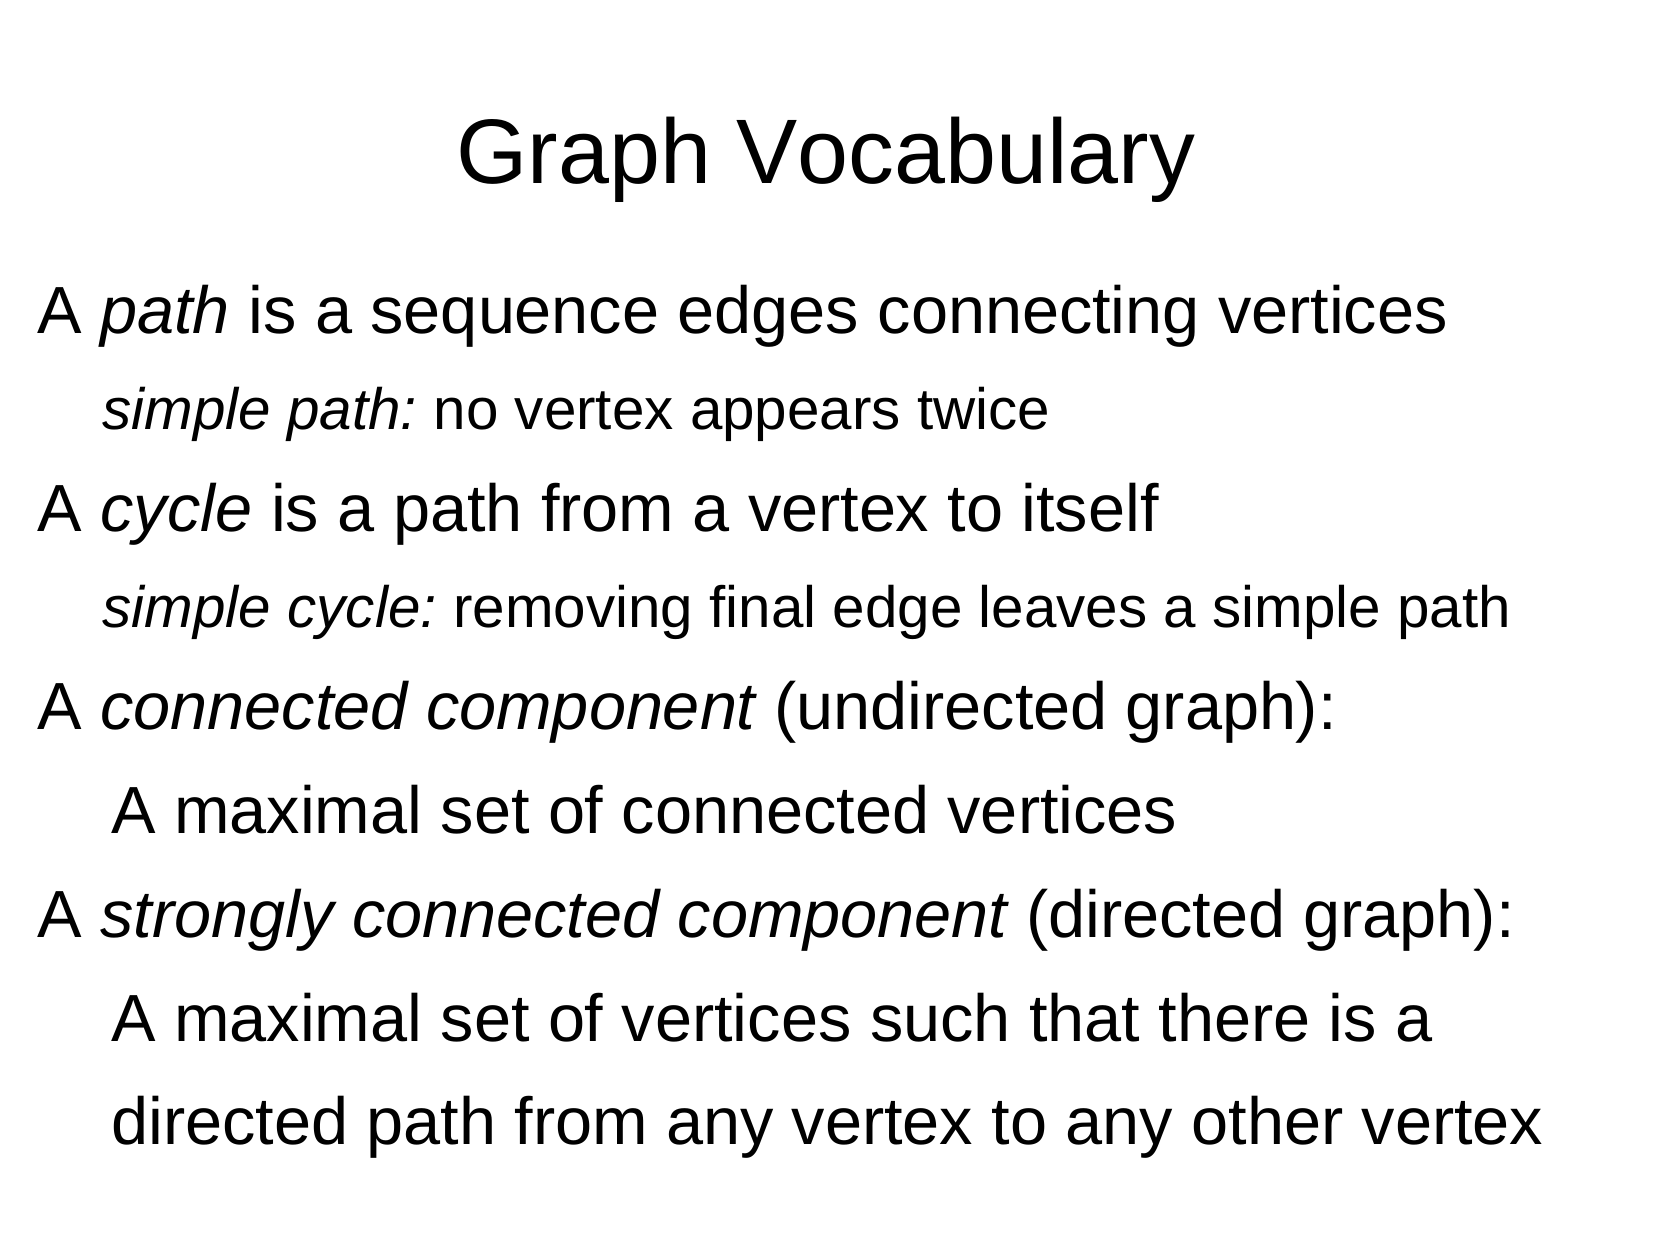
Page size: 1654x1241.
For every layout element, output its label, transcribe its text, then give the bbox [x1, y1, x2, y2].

list A path is a sequence edges connecting vertices simple path: no vertex appears twice A cycle is a path from a vertex to itself simple cycle: removing final edge leaves a simple path A connected component (undirected graph): A maximal set of connected vertices A strongly connected component (directed graph): A maximal set of vertices such that there is a directed path from any vertex to any other vertex [37, 269, 1654, 1160]
title Graph Vocabulary [82, 49, 1571, 257]
